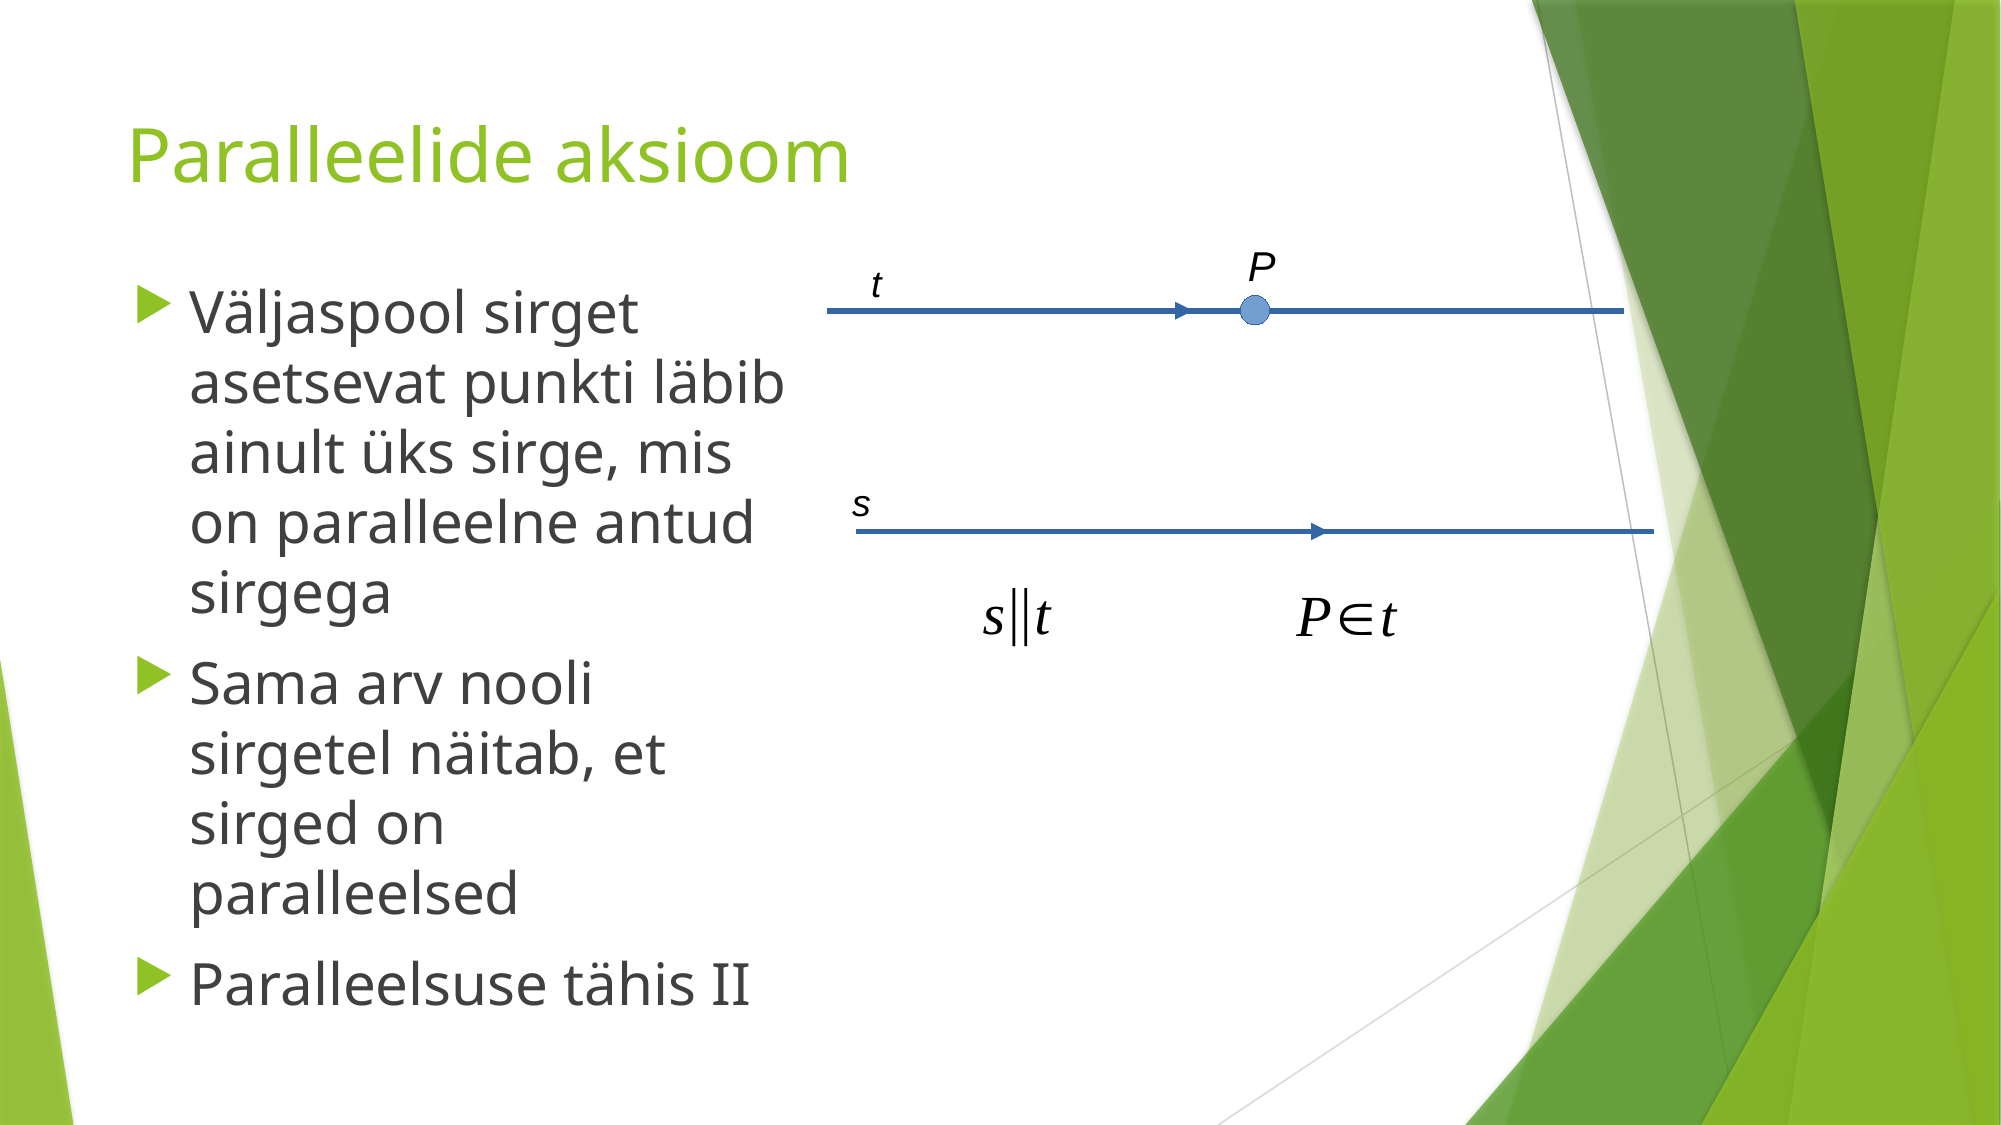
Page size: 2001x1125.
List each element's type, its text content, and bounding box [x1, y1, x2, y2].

list Väljaspool sirget asetsevat punkti läbib ainult üks sirge, mis on paralleelne antud sirgega Sama arv nooli sirgetel näitab, et sirged on paralleelsed Paralleelsuse tähis II [118, 177, 805, 1004]
text_box t [856, 256, 897, 313]
text_box [1240, 298, 1270, 325]
chart [1287, 584, 1406, 649]
text_box P [1233, 236, 1291, 298]
text_box s [837, 474, 886, 532]
title Paralleelide aksioom [111, 99, 1522, 317]
chart [974, 582, 1061, 650]
